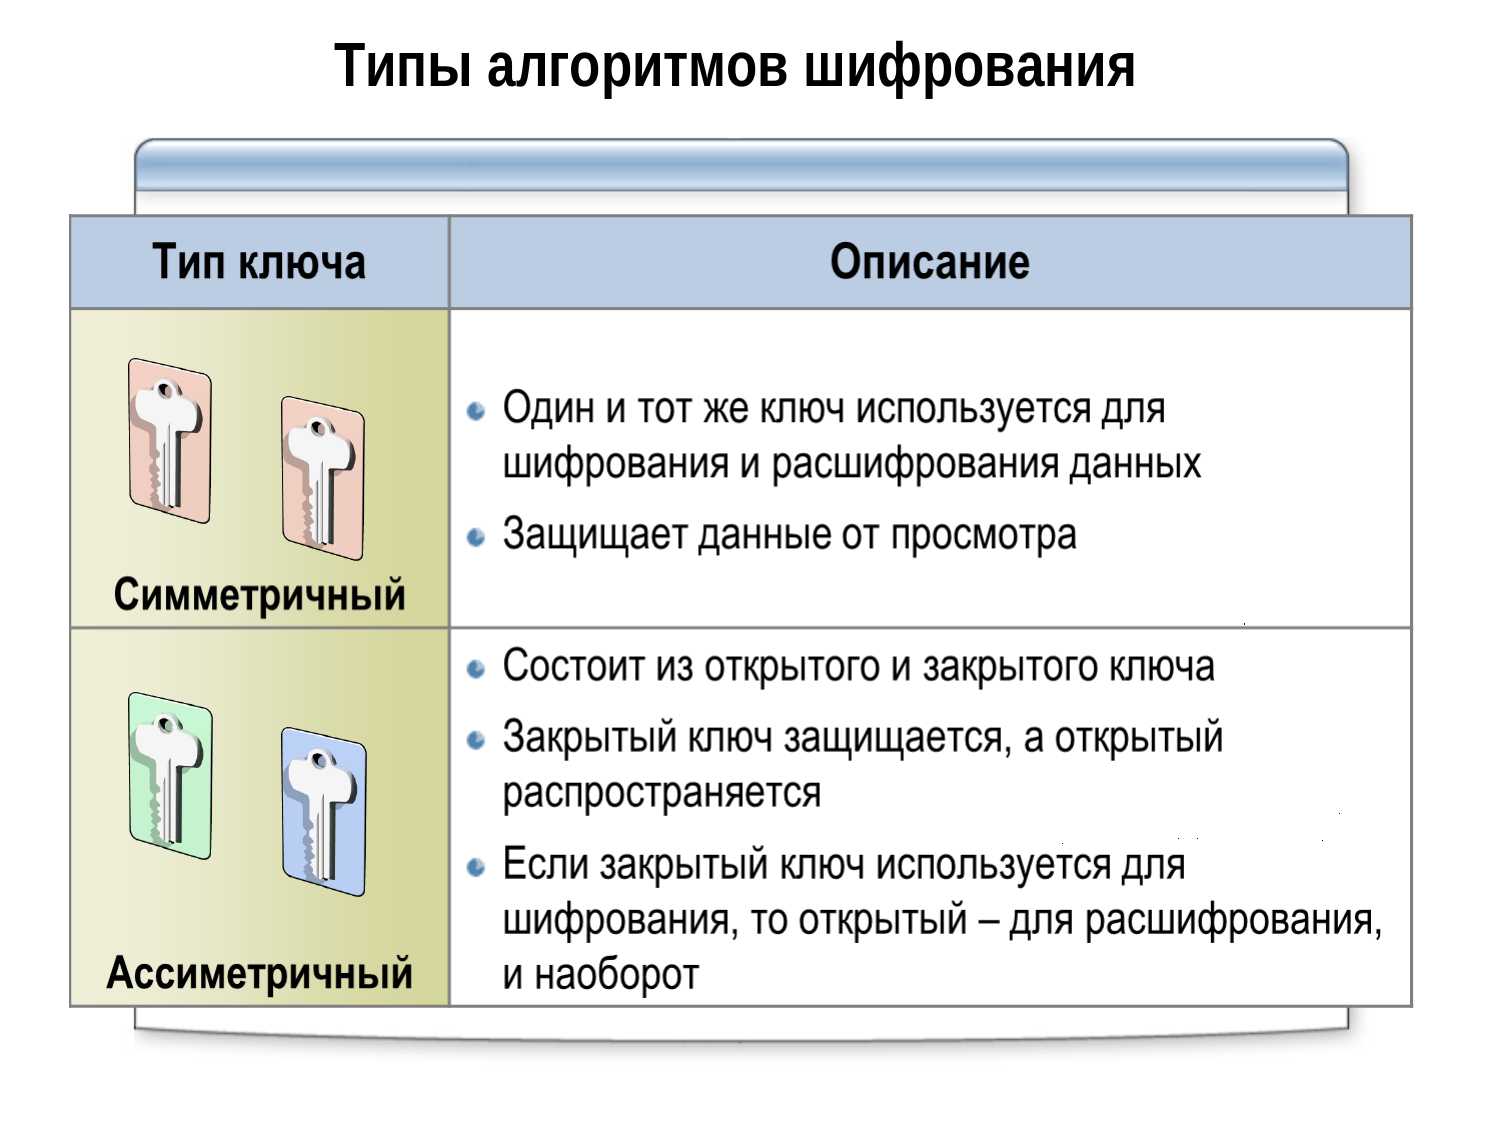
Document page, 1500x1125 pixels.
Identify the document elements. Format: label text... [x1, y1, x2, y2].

picture [69, 137, 1421, 1075]
title Типы алгоритмов шифрования [137, 12, 1351, 126]
